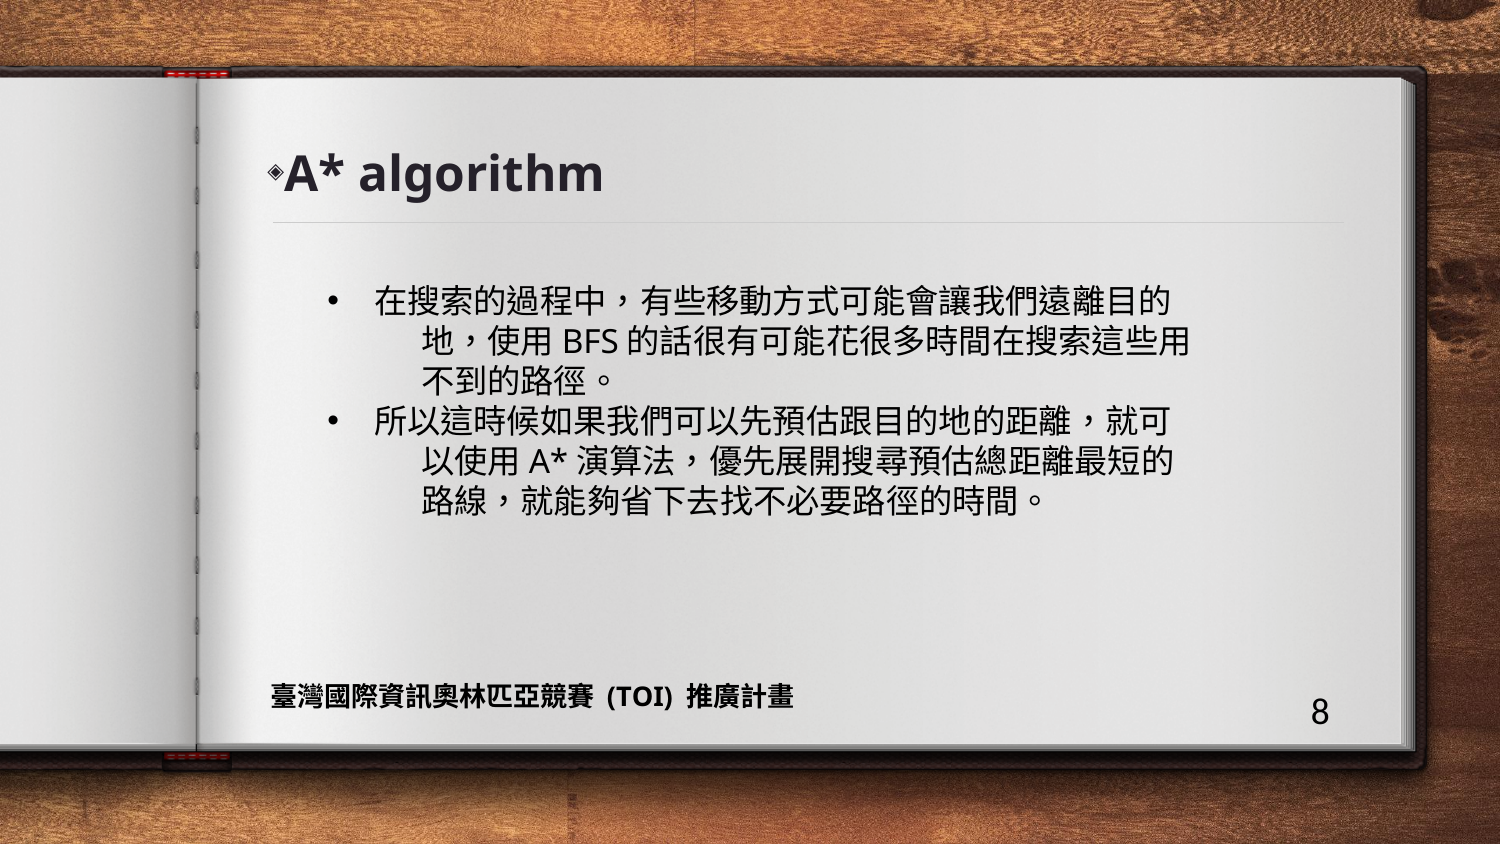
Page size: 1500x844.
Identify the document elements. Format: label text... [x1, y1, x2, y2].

text_box [1295, 672, 1386, 737]
list A* algorithm [252, 126, 1194, 216]
text_box 在搜索的過程中，有些移動方式可能會讓我們遠離目的地，使用BFS的話很有可能花很多時間在搜索這些用不到的路徑。 所以這時候如果我們可以先預估跟目的地的距離，就可以使用A*演算法，優先展開搜尋預估總距離最短的路線，就能夠省下去找不必要路徑的時間。 [312, 272, 1216, 531]
